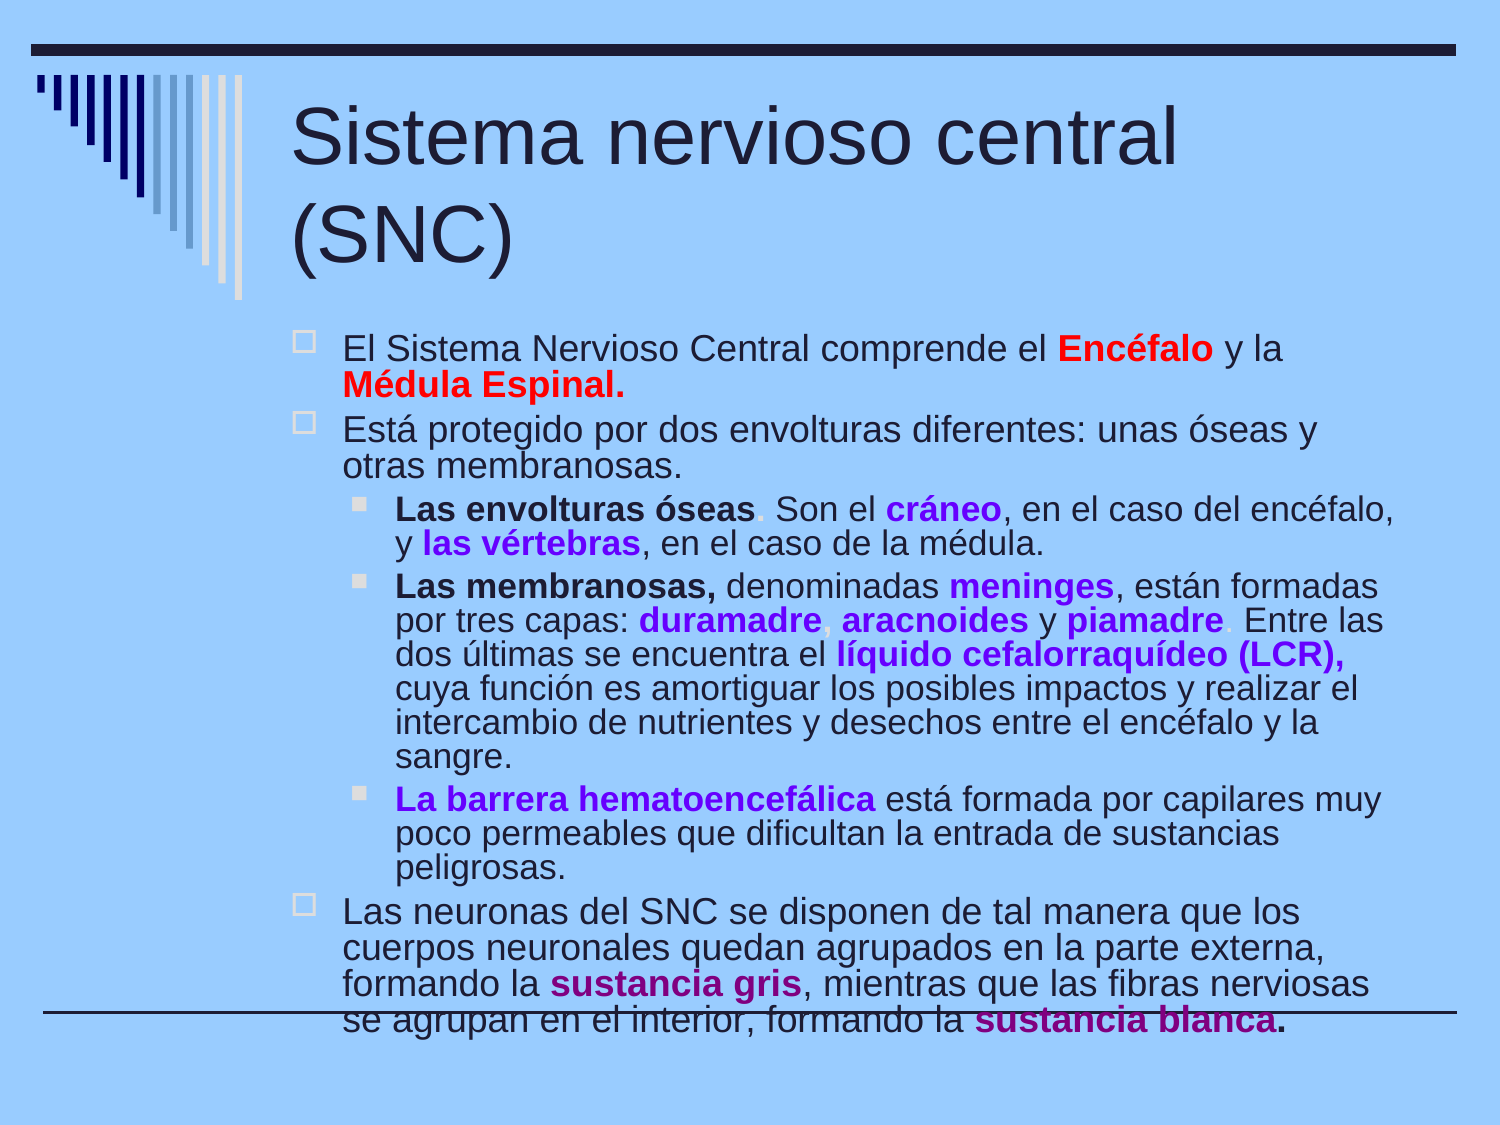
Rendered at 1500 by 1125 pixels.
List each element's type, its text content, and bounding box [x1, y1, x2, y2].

title Sistema nervioso central (SNC) [274, 75, 1425, 288]
list El Sistema Nervioso Central comprende el Encéfalo y la Médula Espinal. Está protegido por dos envolturas diferentes: unas óseas y otras membranosas. Las envolturas óseas. Son el cráneo, en el caso del encéfalo, y las vértebras, en el caso de la médula. Las membranosas, denominadas meninges, están formadas por tres capas: duramadre, aracnoides y piamadre. Entre las dos últimas se encuentra el líquido cefalorraquídeo (LCR), cuya función es amortiguar los posibles impactos y realizar el intercambio de nutrientes y desechos entre el encéfalo y la sangre. La barrera hematoencefálica está formada por capilares muy poco permeables que dificultan la entrada de sustancias peligrosas. Las neuronas del SNC se disponen de tal manera que los cuerpos neuronales quedan agrupados en la parte externa, formando la sustancia gris, mientras que las fibras nerviosas se agrupan en el interior, formando la sustancia blanca. [274, 324, 1425, 1047]
